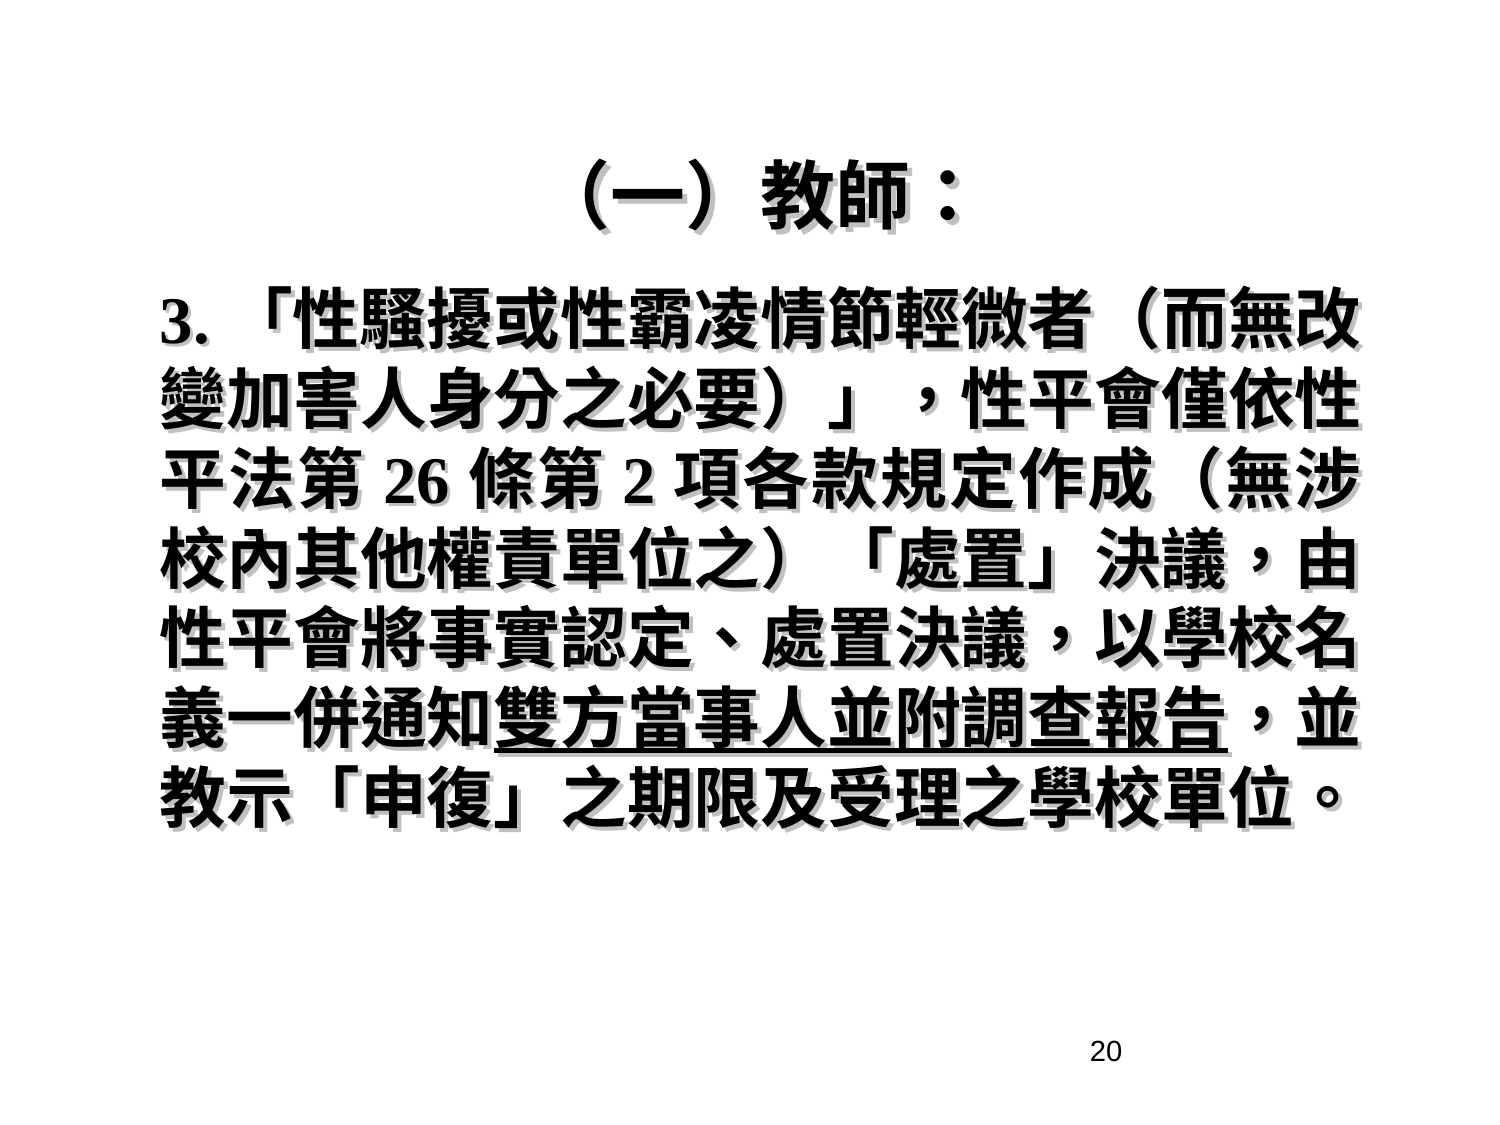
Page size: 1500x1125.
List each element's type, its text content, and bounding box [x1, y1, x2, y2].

text_box [1074, 1024, 1426, 1103]
text_box （一）教師： 3.「性騷擾或性霸凌情節輕微者（而無改變加害人身分之必要）」，性平會僅依性平法第26條第2項各款規定作成（無涉校內其他權責單位之）「處置」決議，由性平會將事實認定、處置決議，以學校名義一併通知雙方當事人並附調查報告，並教示「申復」之期限及受理之學校單位。 [145, 141, 1385, 844]
